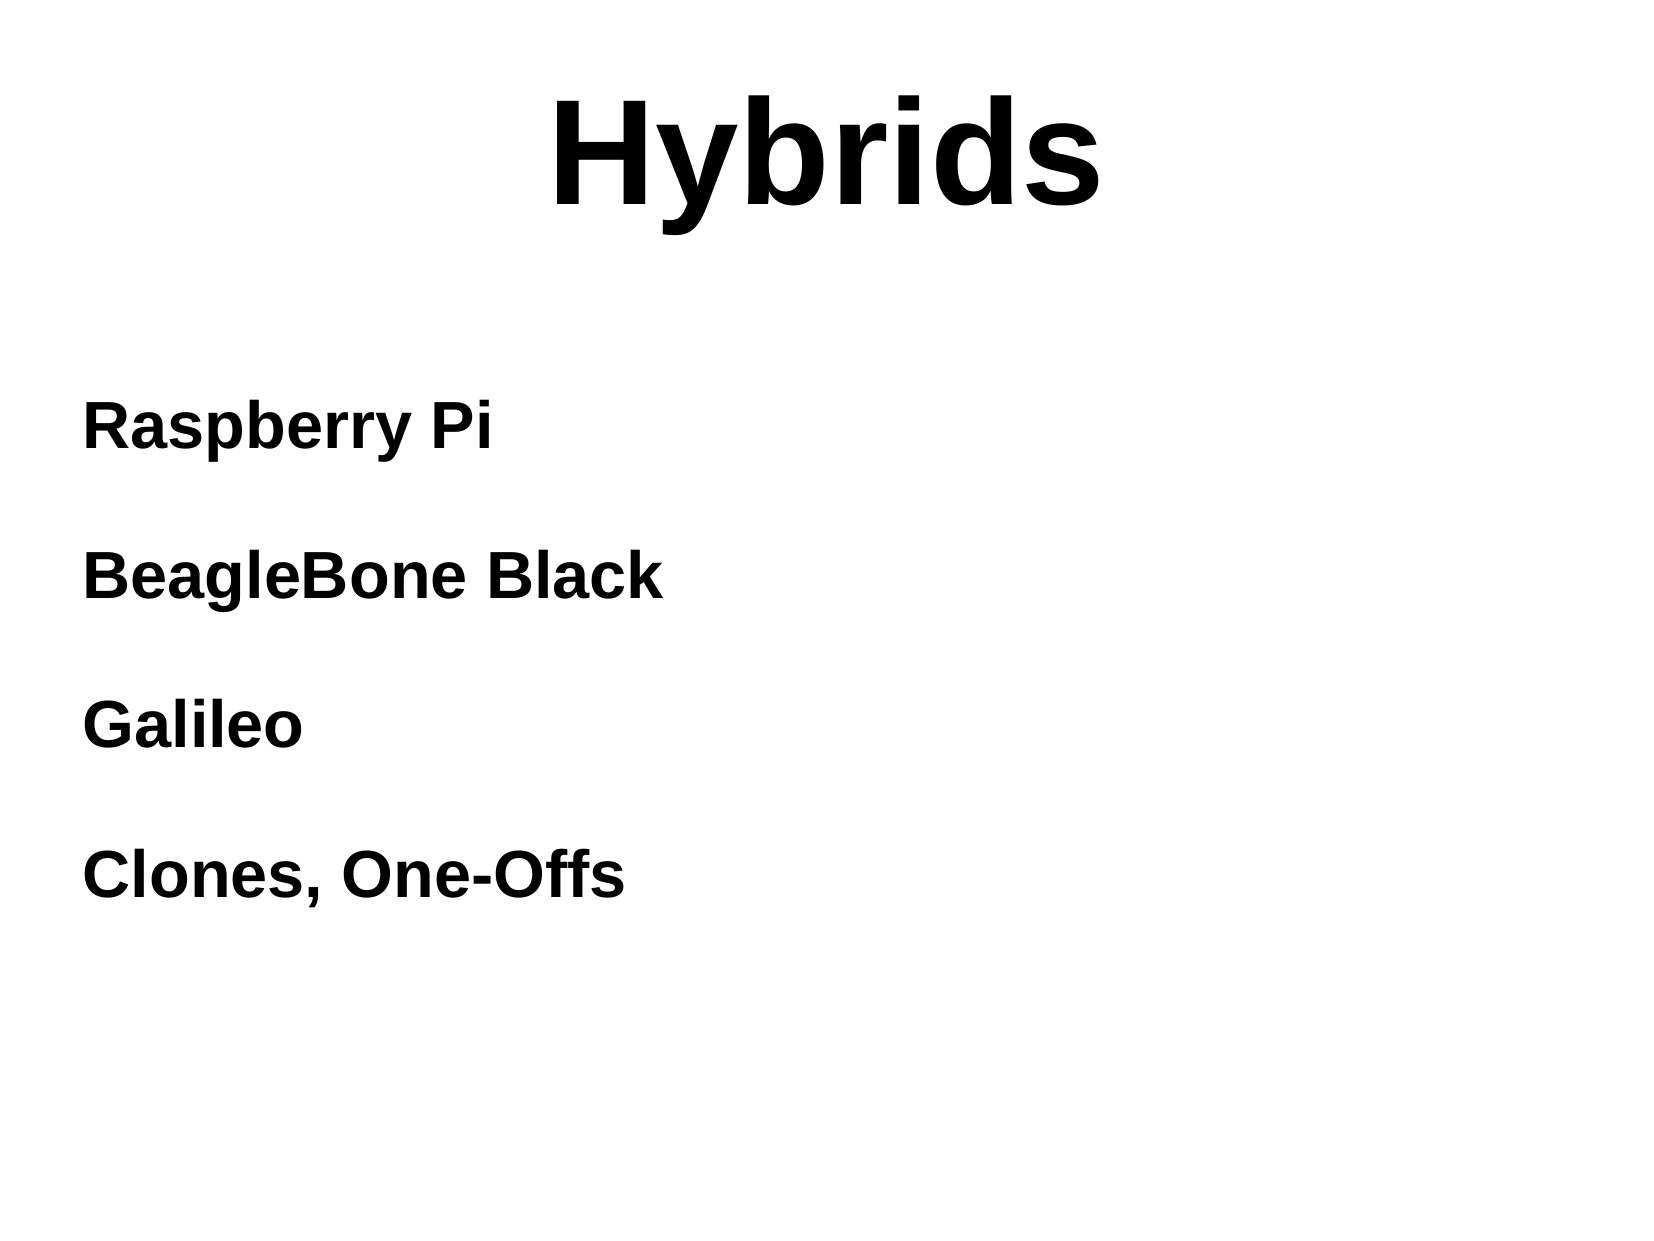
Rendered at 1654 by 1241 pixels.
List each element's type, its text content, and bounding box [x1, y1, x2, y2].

subtitle Raspberry Pi BeagleBone Black Galileo Clones, One-Offs [82, 290, 1571, 1010]
title Hybrids [82, 49, 1571, 257]
